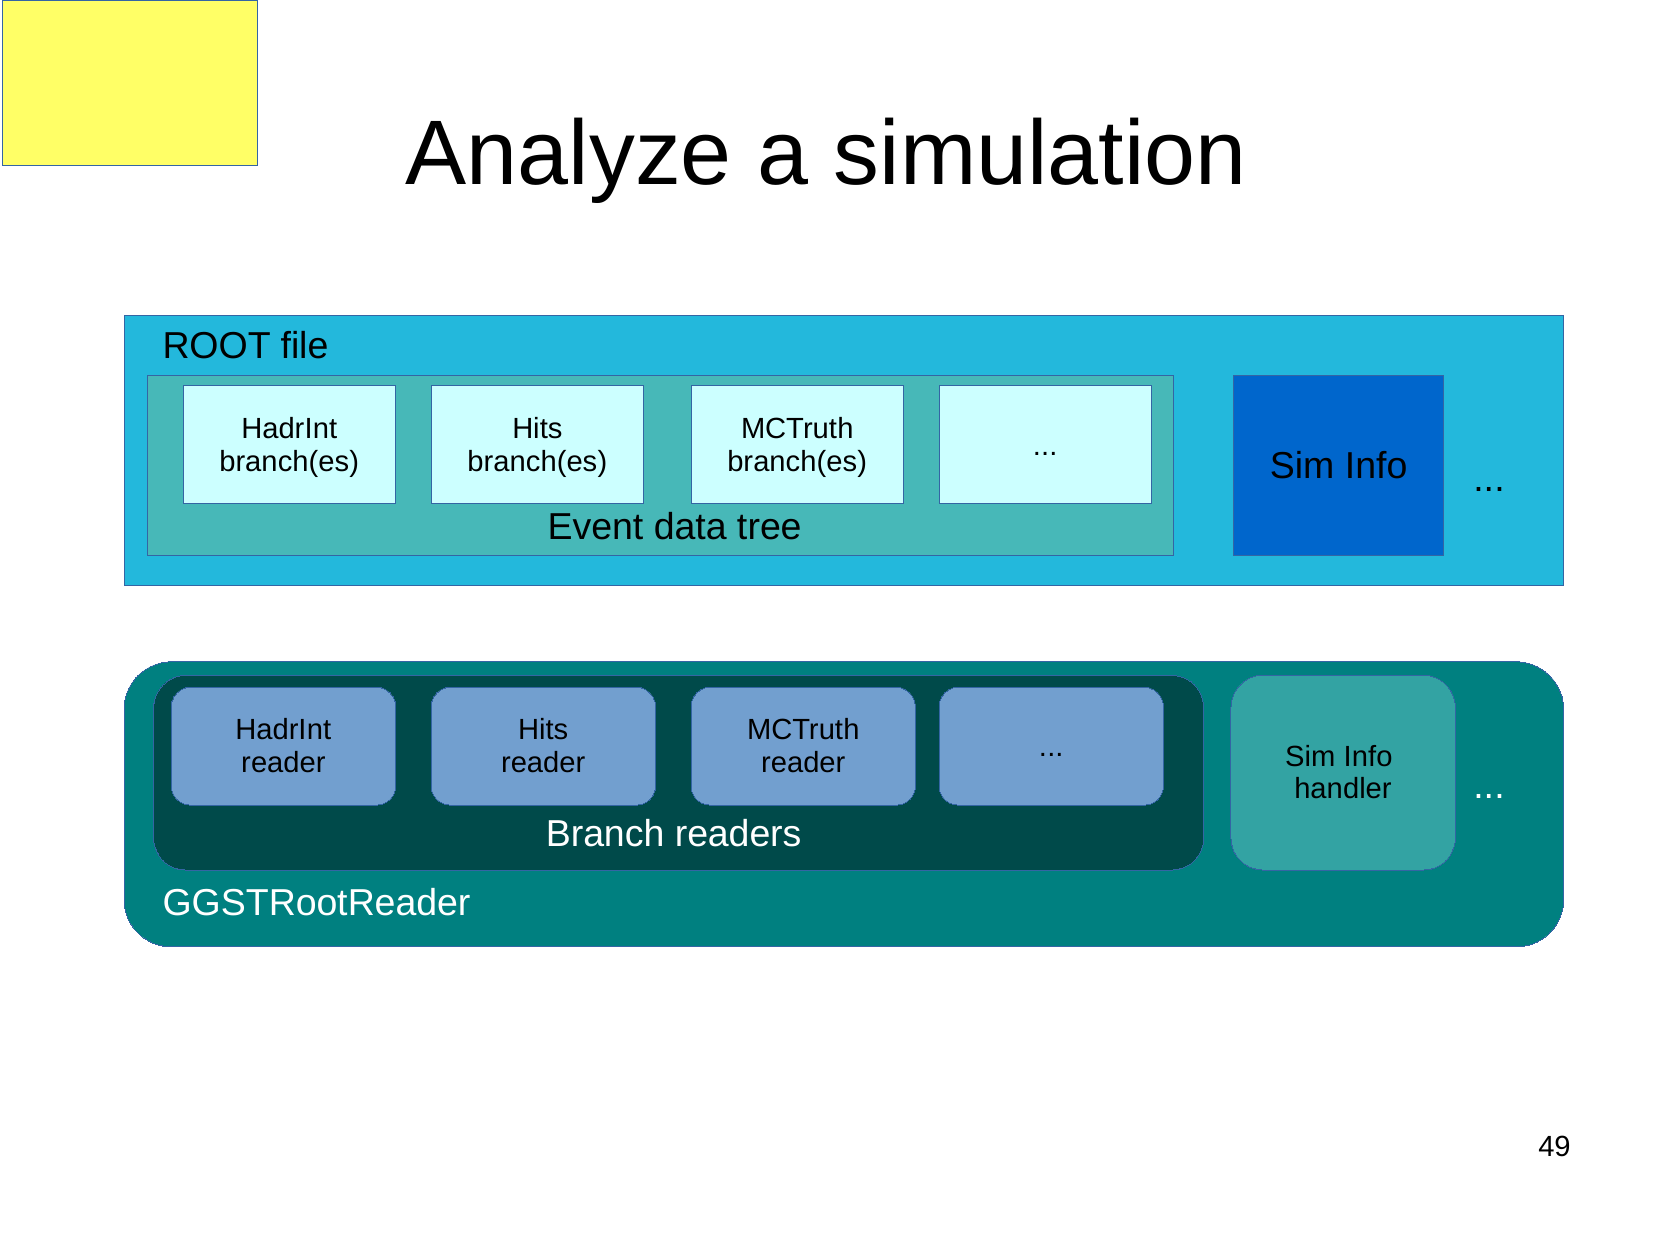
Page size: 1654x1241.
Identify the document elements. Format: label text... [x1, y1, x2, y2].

text_box ... [1458, 757, 1549, 814]
text_box MCTruth reader [691, 687, 916, 805]
text_box ... [939, 385, 1152, 504]
text_box Event data tree [533, 498, 954, 555]
text_box [124, 315, 1564, 586]
text_box HadrInt reader [171, 687, 396, 806]
text_box MCTruth branch(es) [691, 385, 904, 498]
text_box Sim Info handler [1230, 675, 1456, 871]
text_box ... [939, 687, 1164, 806]
text_box [2, 0, 258, 166]
text_box Hits reader [431, 687, 656, 806]
text_box [124, 661, 1564, 947]
title Analyze a simulation [82, 49, 1571, 257]
text_box Sim Info [1233, 375, 1444, 556]
text_box ROOT file [147, 317, 344, 375]
text_box HadrInt branch(es) [183, 385, 396, 504]
text_box ... [1458, 450, 1549, 507]
text_box Hits branch(es) [431, 385, 644, 504]
text_box Branch readers [531, 805, 921, 862]
text_box GGSTRootReader [147, 874, 538, 932]
